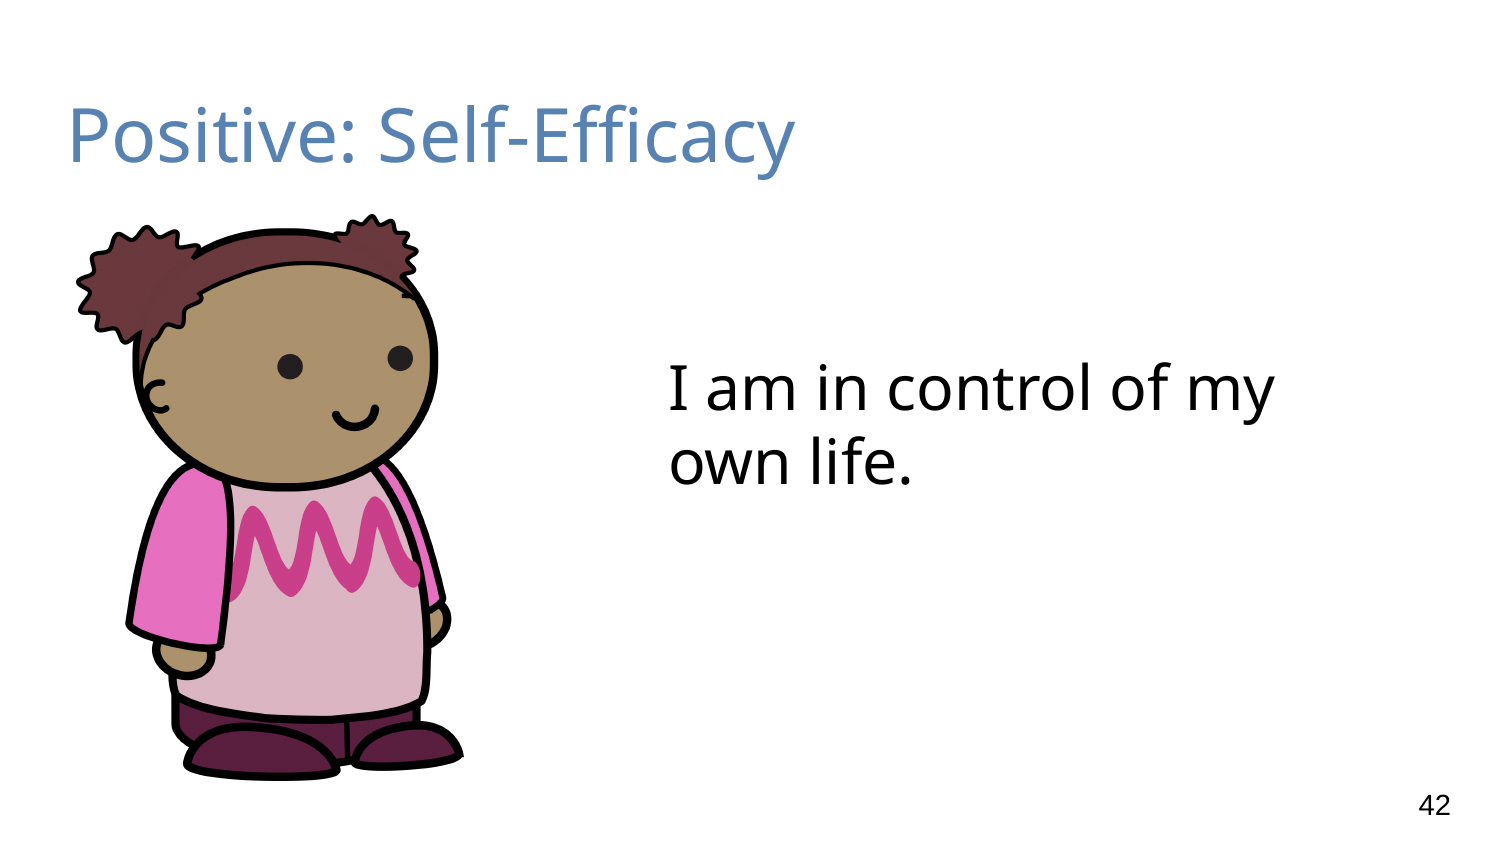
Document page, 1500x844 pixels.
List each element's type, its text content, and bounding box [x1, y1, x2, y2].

picture [76, 214, 464, 781]
title Positive: Self-Efficacy [51, 72, 1449, 167]
text_box I am in control of my own life. [653, 332, 1308, 639]
